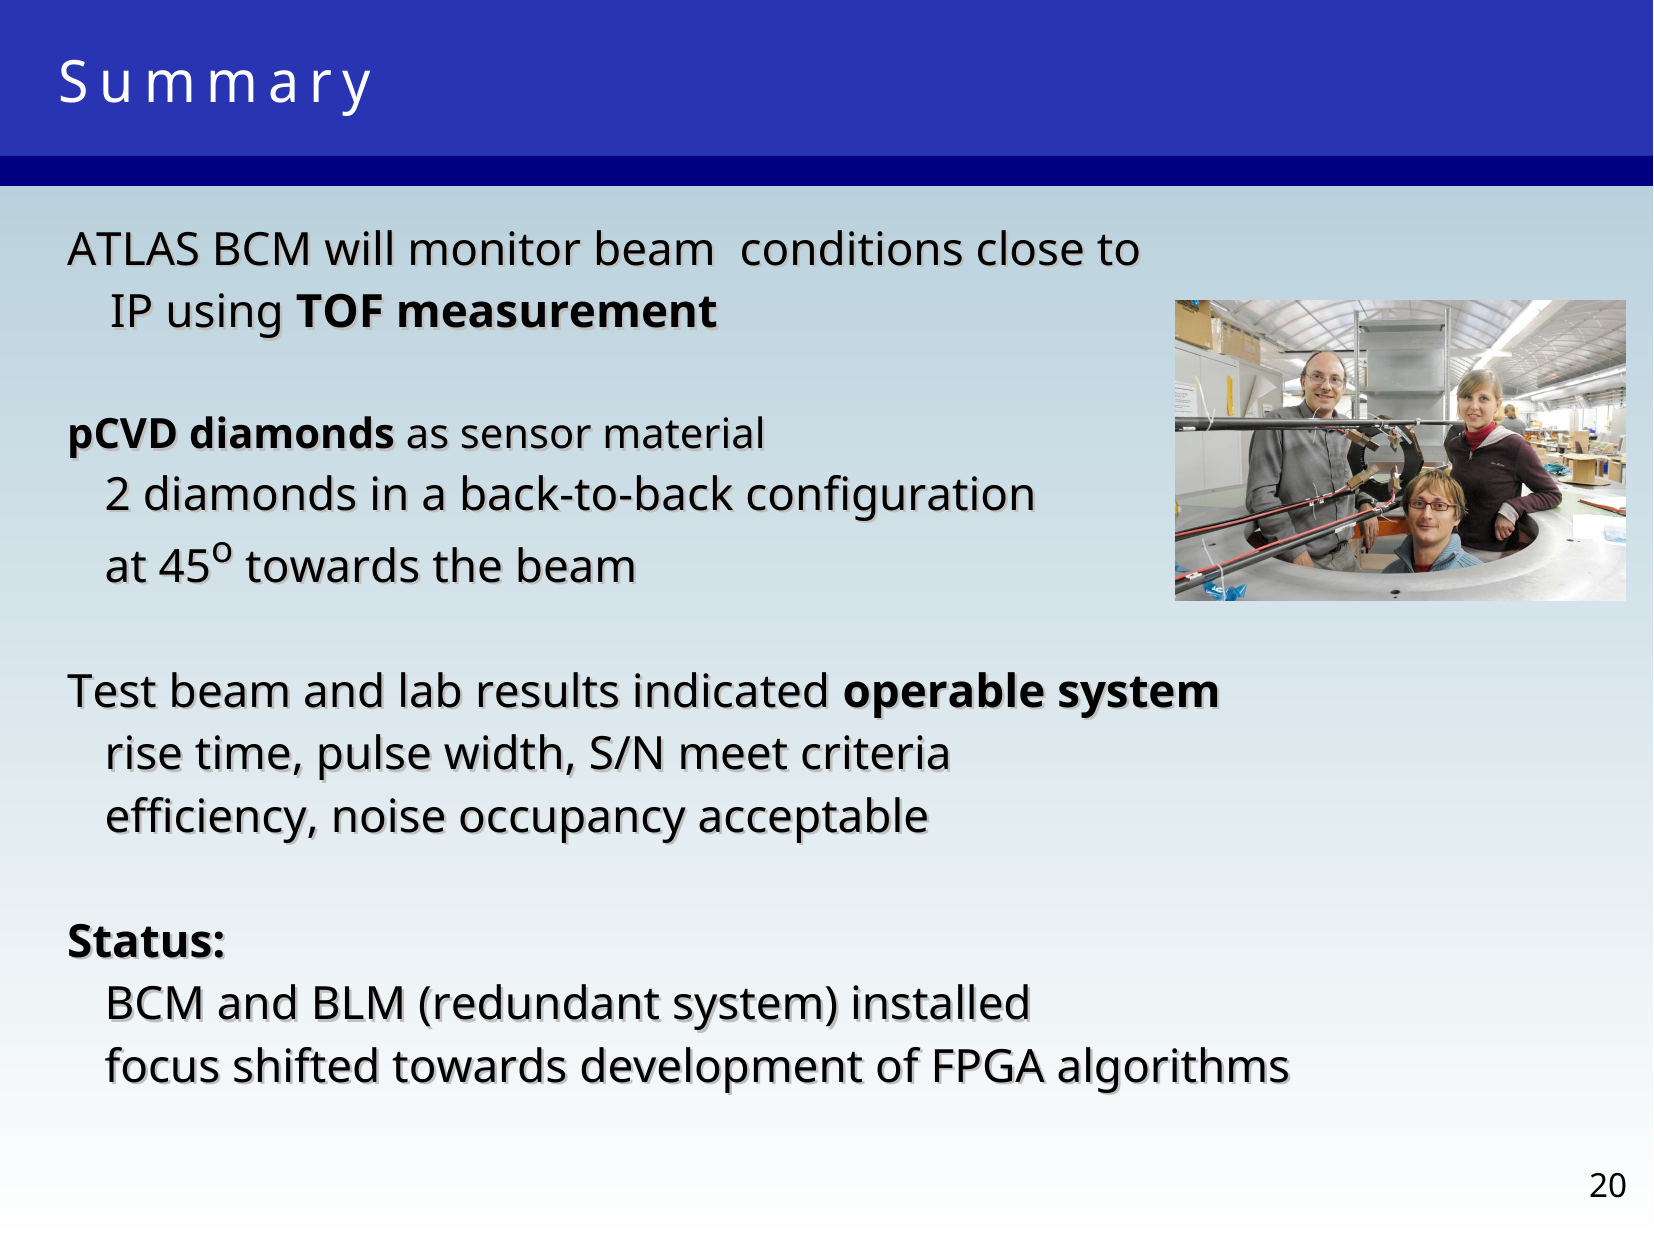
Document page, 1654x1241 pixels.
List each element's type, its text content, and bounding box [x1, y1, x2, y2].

picture [1175, 300, 1626, 601]
title Summary [58, 5, 1613, 155]
subtitle ATLAS BCM will monitor beam conditions close to IP using TOF measurement pCVD diamonds as sensor material 2 diamonds in a back-to-back configuration at 45o towards the beam Test beam and lab results indicated operable system rise time, pulse width, S/N meet criteria efficiency, noise occupancy acceptable Status: BCM and BLM (redundant system) installed focus shifted towards development of FPGA algorithms [29, 240, 1310, 1072]
